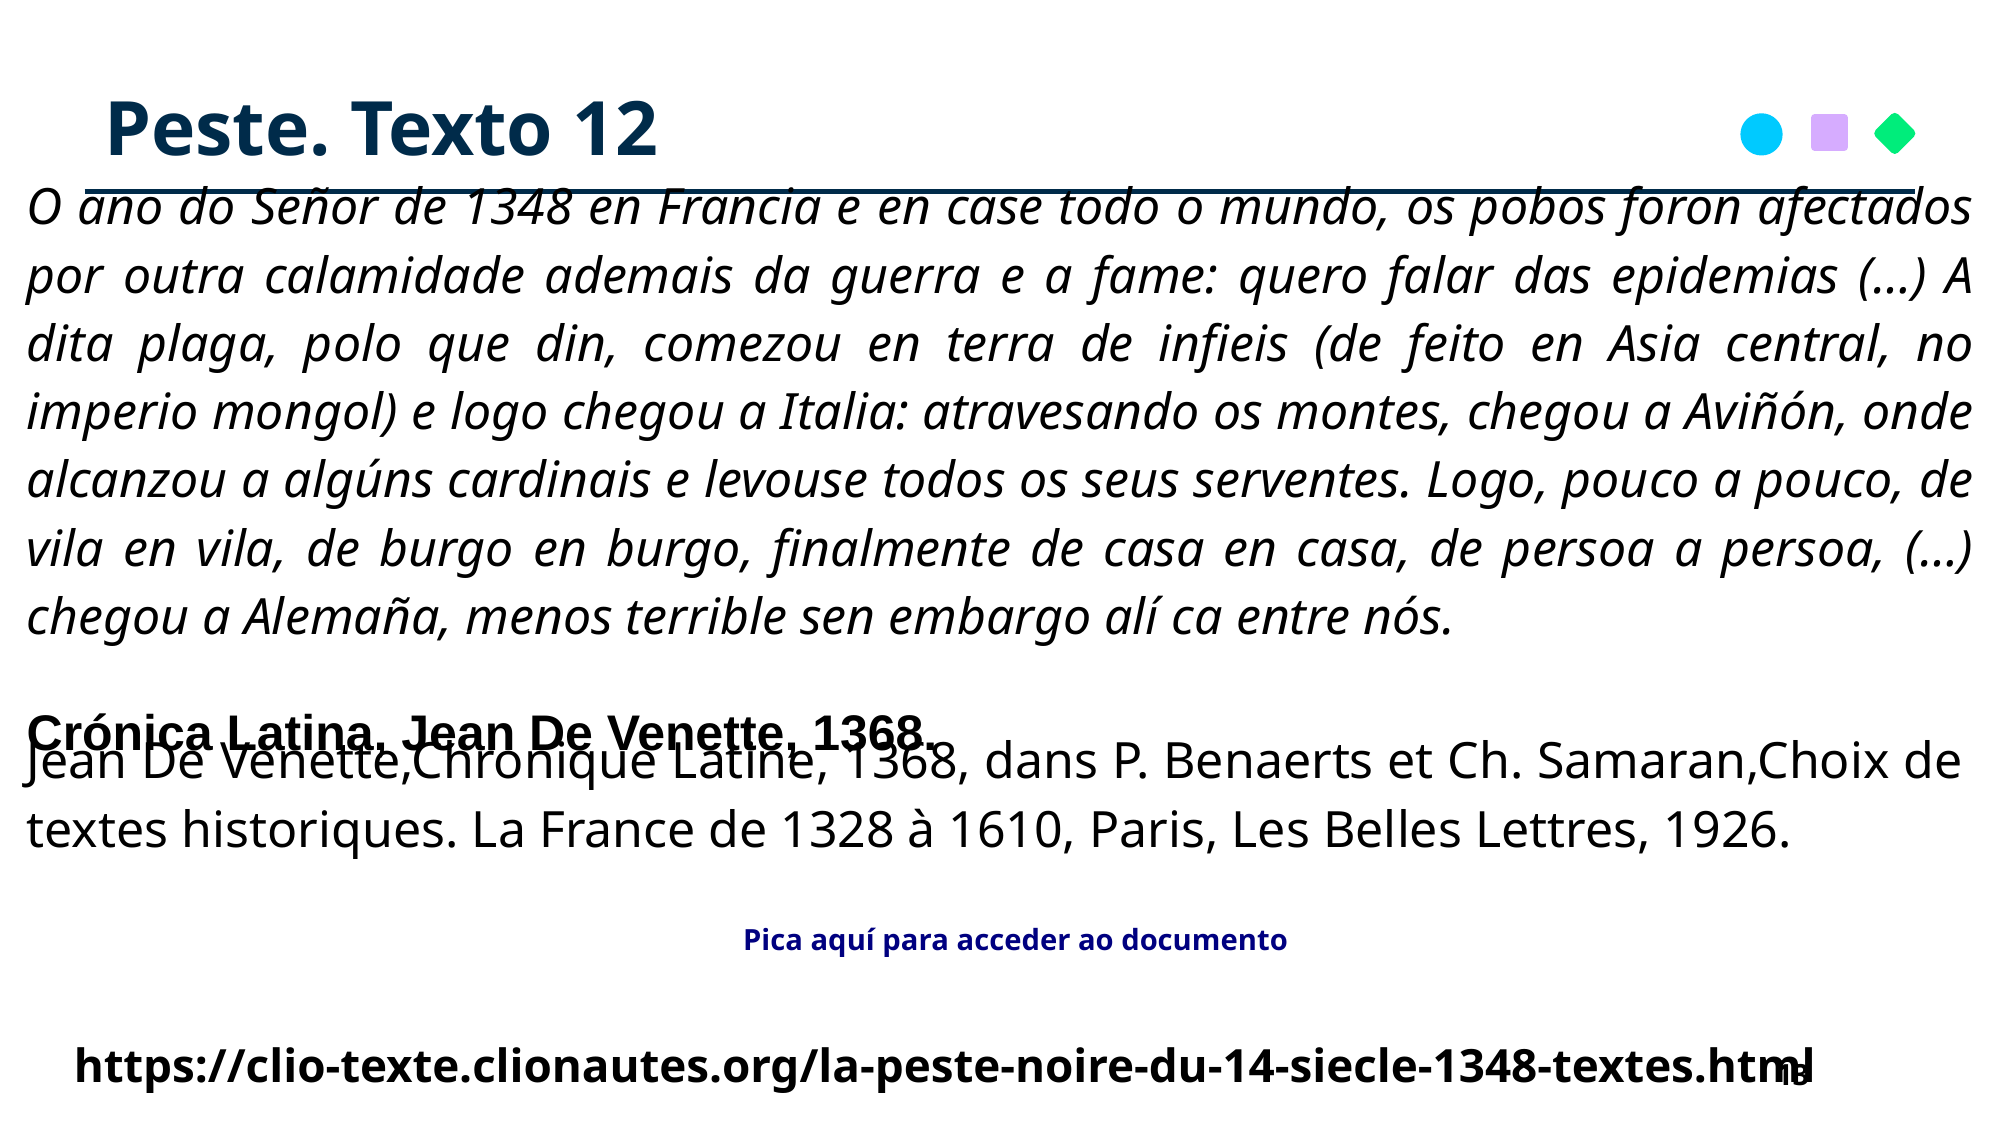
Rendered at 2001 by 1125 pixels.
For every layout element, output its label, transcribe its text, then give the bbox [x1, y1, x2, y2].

text_box Jean De Venette,Chronique Latine, 1368, dans P. Benaerts et Ch. Samaran,Choix de textes historiques. La France de 1328 à 1610, Paris, Les Belles Lettres, 1926. [11, 702, 1979, 885]
text_box Pica aquí para acceder ao documento [584, 904, 1447, 975]
text_box O ano do Señor de 1348 en Francia e en case todo o mundo, os pobos foron afectados por outra calamidade ademais da guerra e a fame: quero falar das epidemias (…) A dita plaga, polo que din, comezou en terra de infieis (de feito en Asia central, no imperio mongol) e logo chegou a Italia: atravesando os montes, chegou a Aviñón, onde alcanzou a algúns cardinais e levouse todos os seus serventes. Logo, pouco a pouco, de vila en vila, de burgo en burgo, finalmente de casa en casa, de persoa a persoa, (…) chegou a Alemaña, menos terrible sen embargo alí ca entre nós. Crónica Latina, Jean De Venette, 1368. [11, 193, 1991, 739]
title Peste. Texto 12 [84, 29, 1601, 178]
text_box https://clio-texte.clionautes.org/la-peste-noire-du-14-siecle-1348-textes.html [59, 1033, 1774, 1097]
